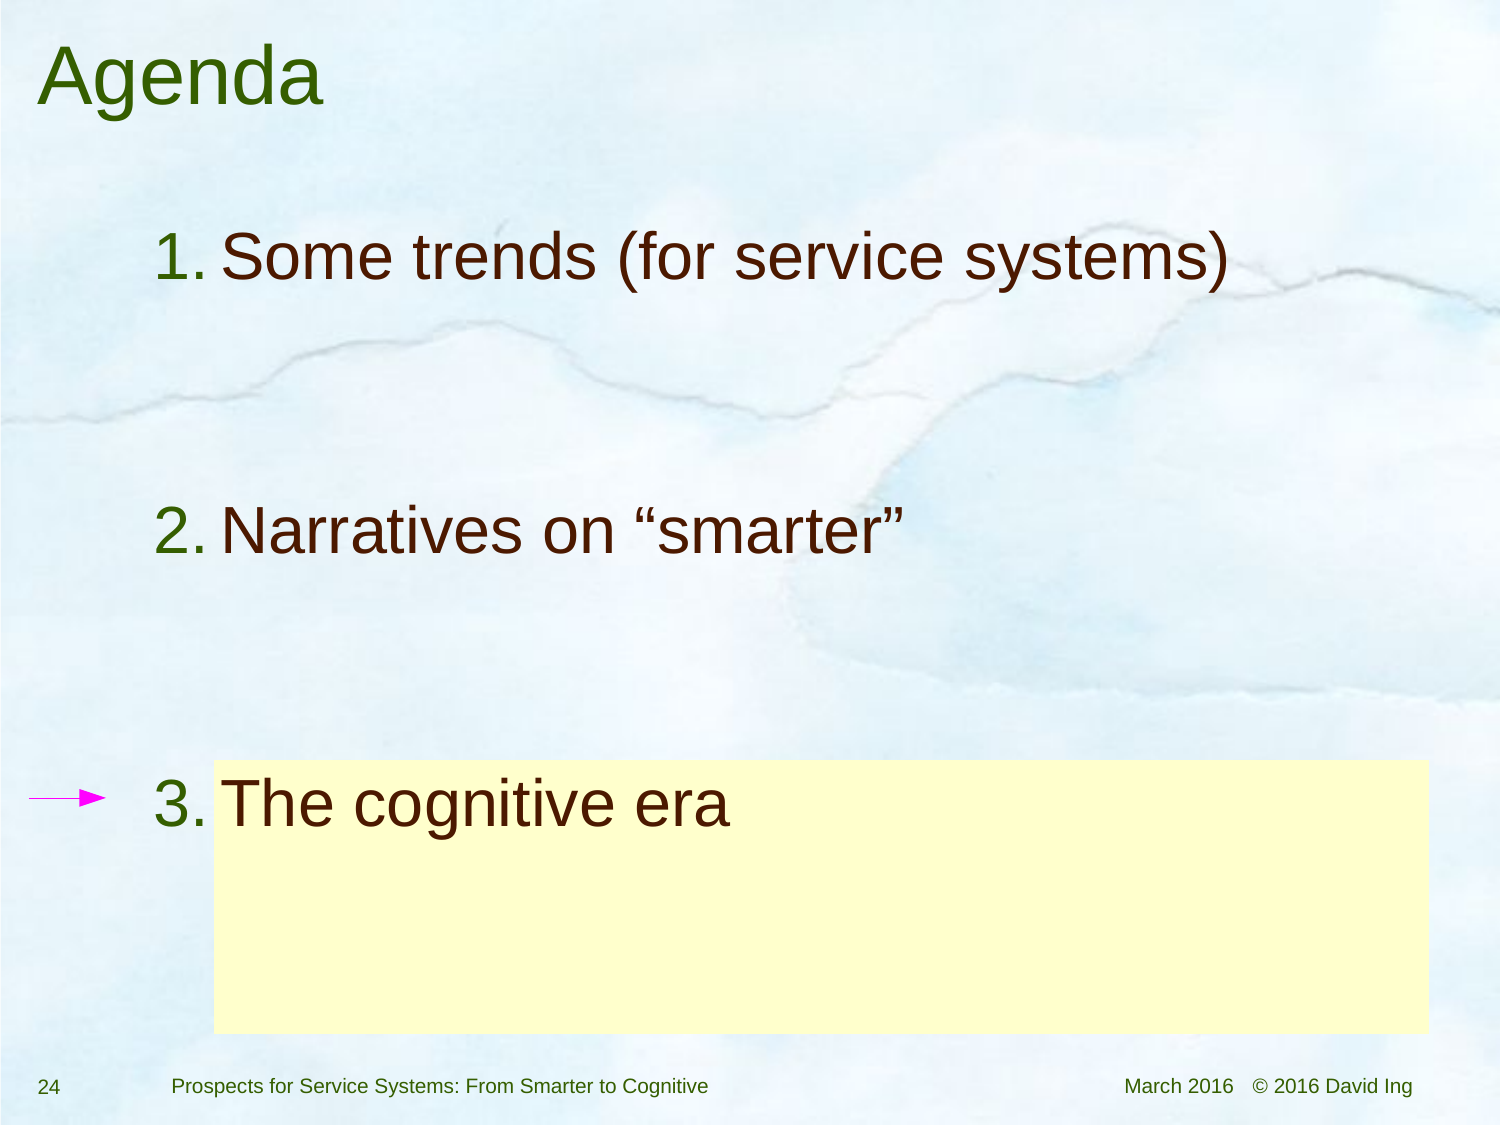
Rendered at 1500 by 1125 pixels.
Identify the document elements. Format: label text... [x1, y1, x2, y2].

table_header 1. [103, 213, 214, 487]
table_header Some trends (for service systems) [214, 213, 1429, 487]
title Agenda [37, 37, 1463, 152]
table_cell 3. [103, 760, 214, 1034]
table_cell The cognitive era [214, 760, 1429, 1034]
picture [0, 0, 1500, 1125]
table_cell 2. [103, 487, 214, 760]
table_cell Narratives on “smarter” [214, 487, 1429, 760]
